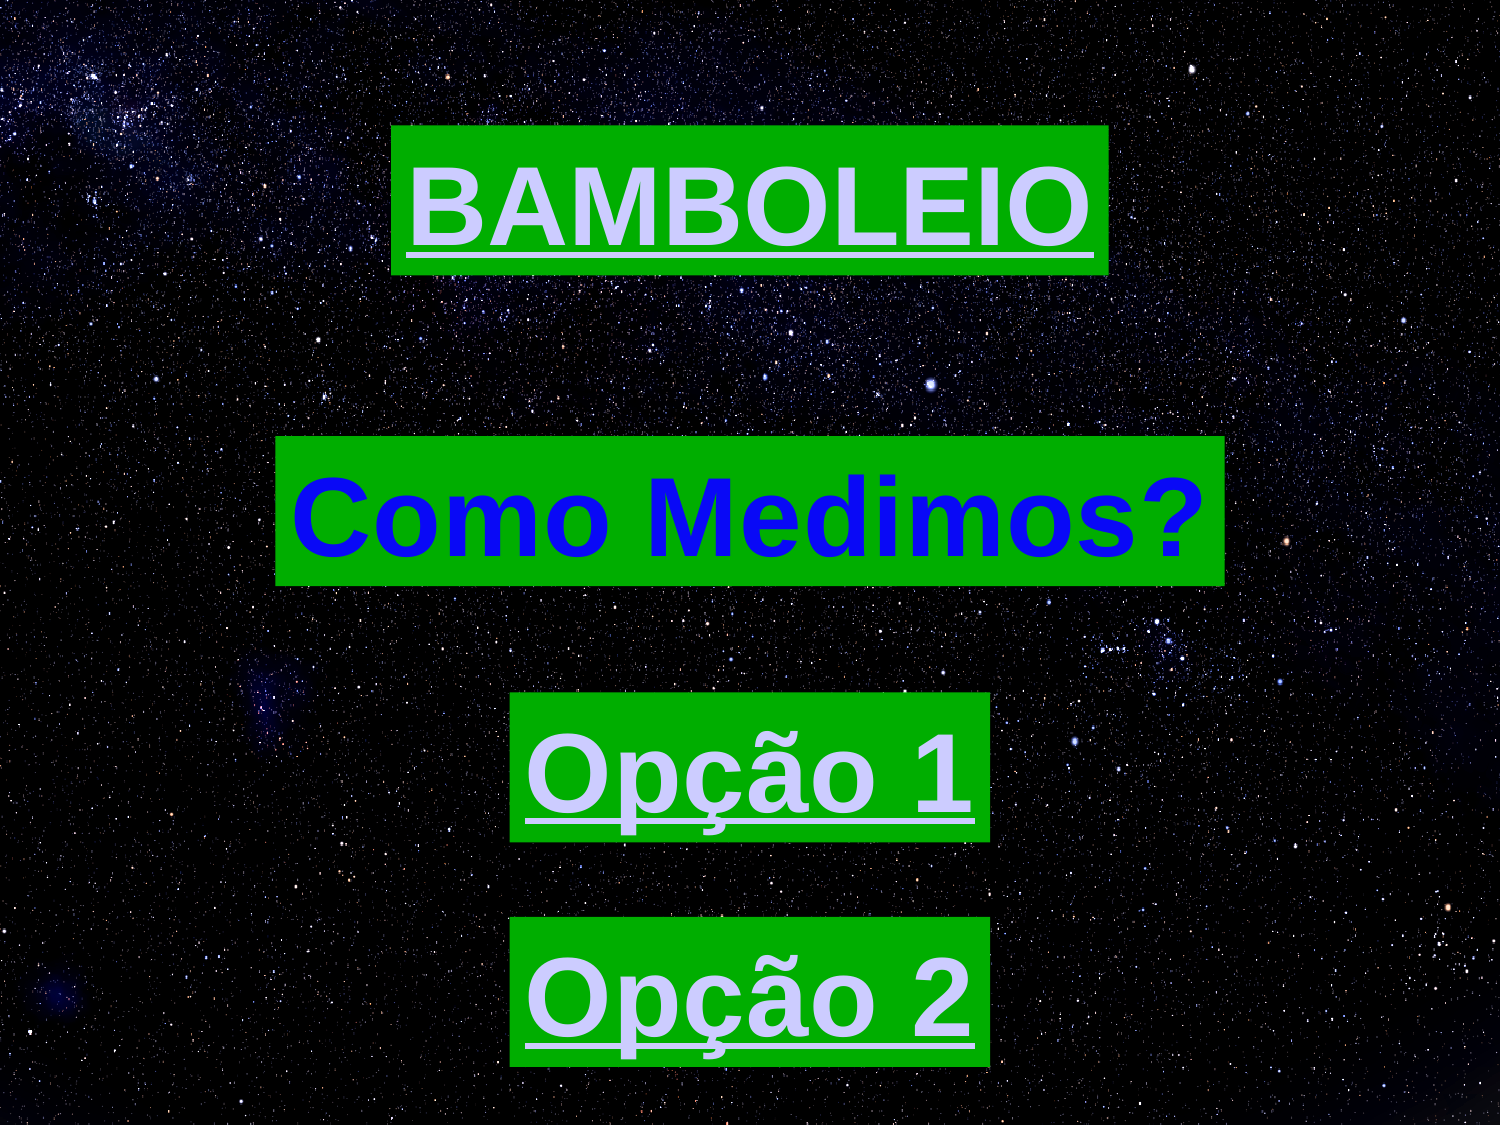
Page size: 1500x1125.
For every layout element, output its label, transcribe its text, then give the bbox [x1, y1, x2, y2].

text_box Opção 1 [509, 692, 991, 843]
text_box BAMBOLEIO [391, 125, 1109, 276]
text_box Opção 2 [509, 916, 991, 1067]
text_box Como Medimos? [275, 436, 1225, 587]
picture [0, 0, 1500, 1125]
